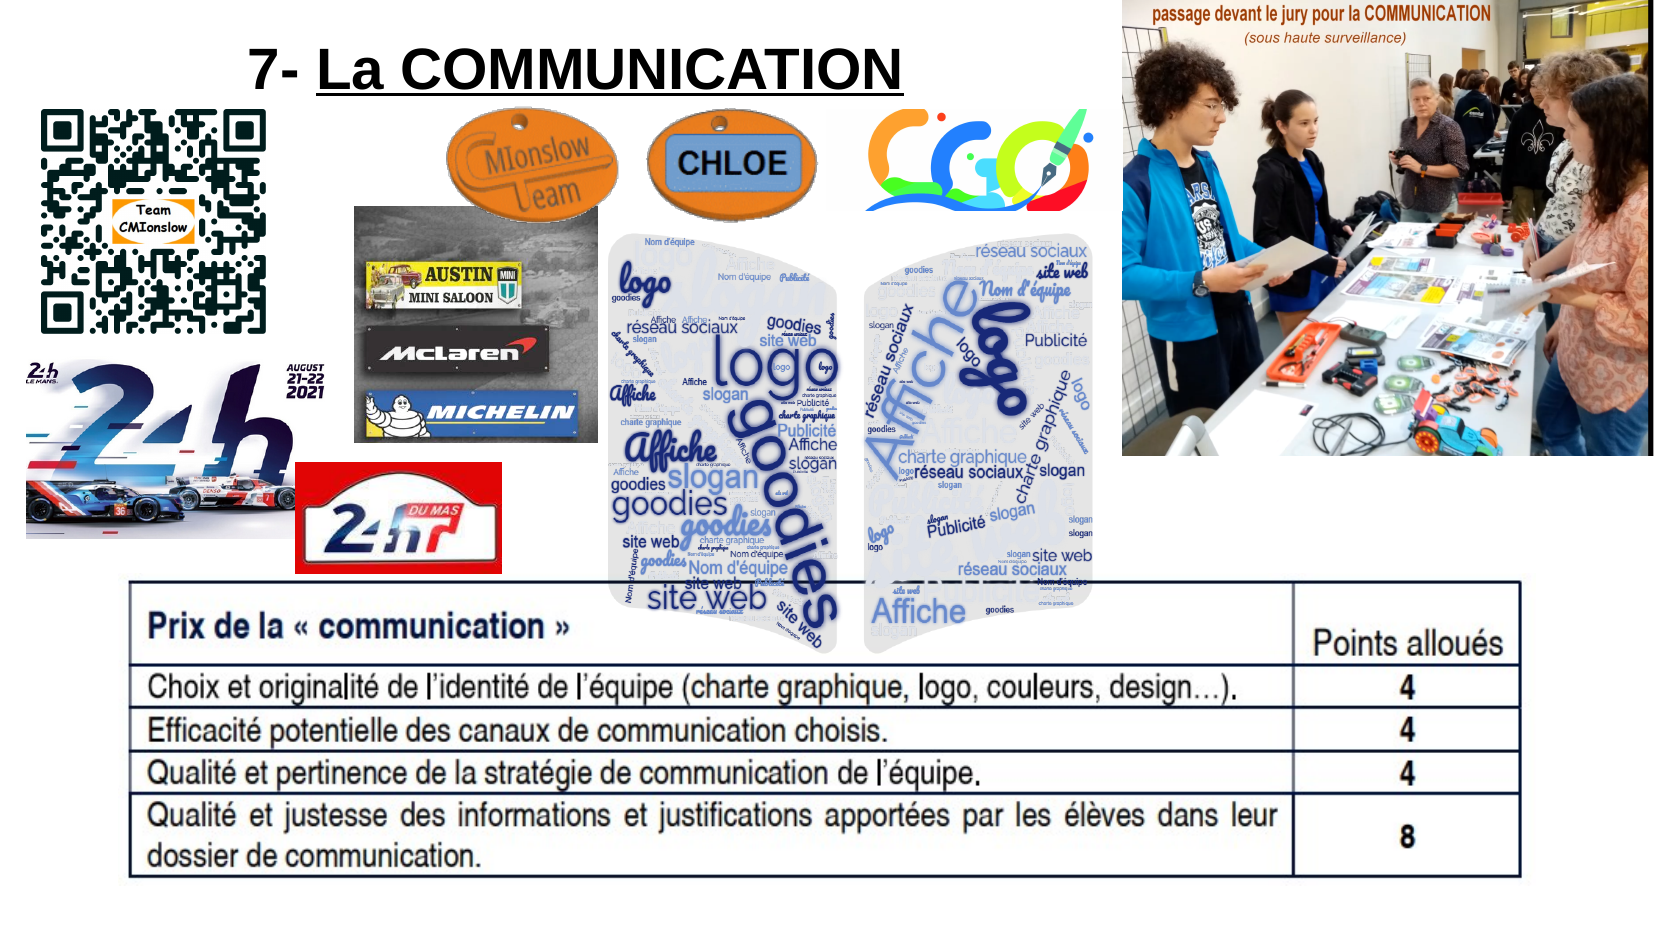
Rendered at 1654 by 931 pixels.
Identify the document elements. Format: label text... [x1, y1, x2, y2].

text_box 7- La COMMUNICATION [29, 29, 1122, 110]
picture [41, 109, 266, 334]
picture [26, 0, 1654, 886]
